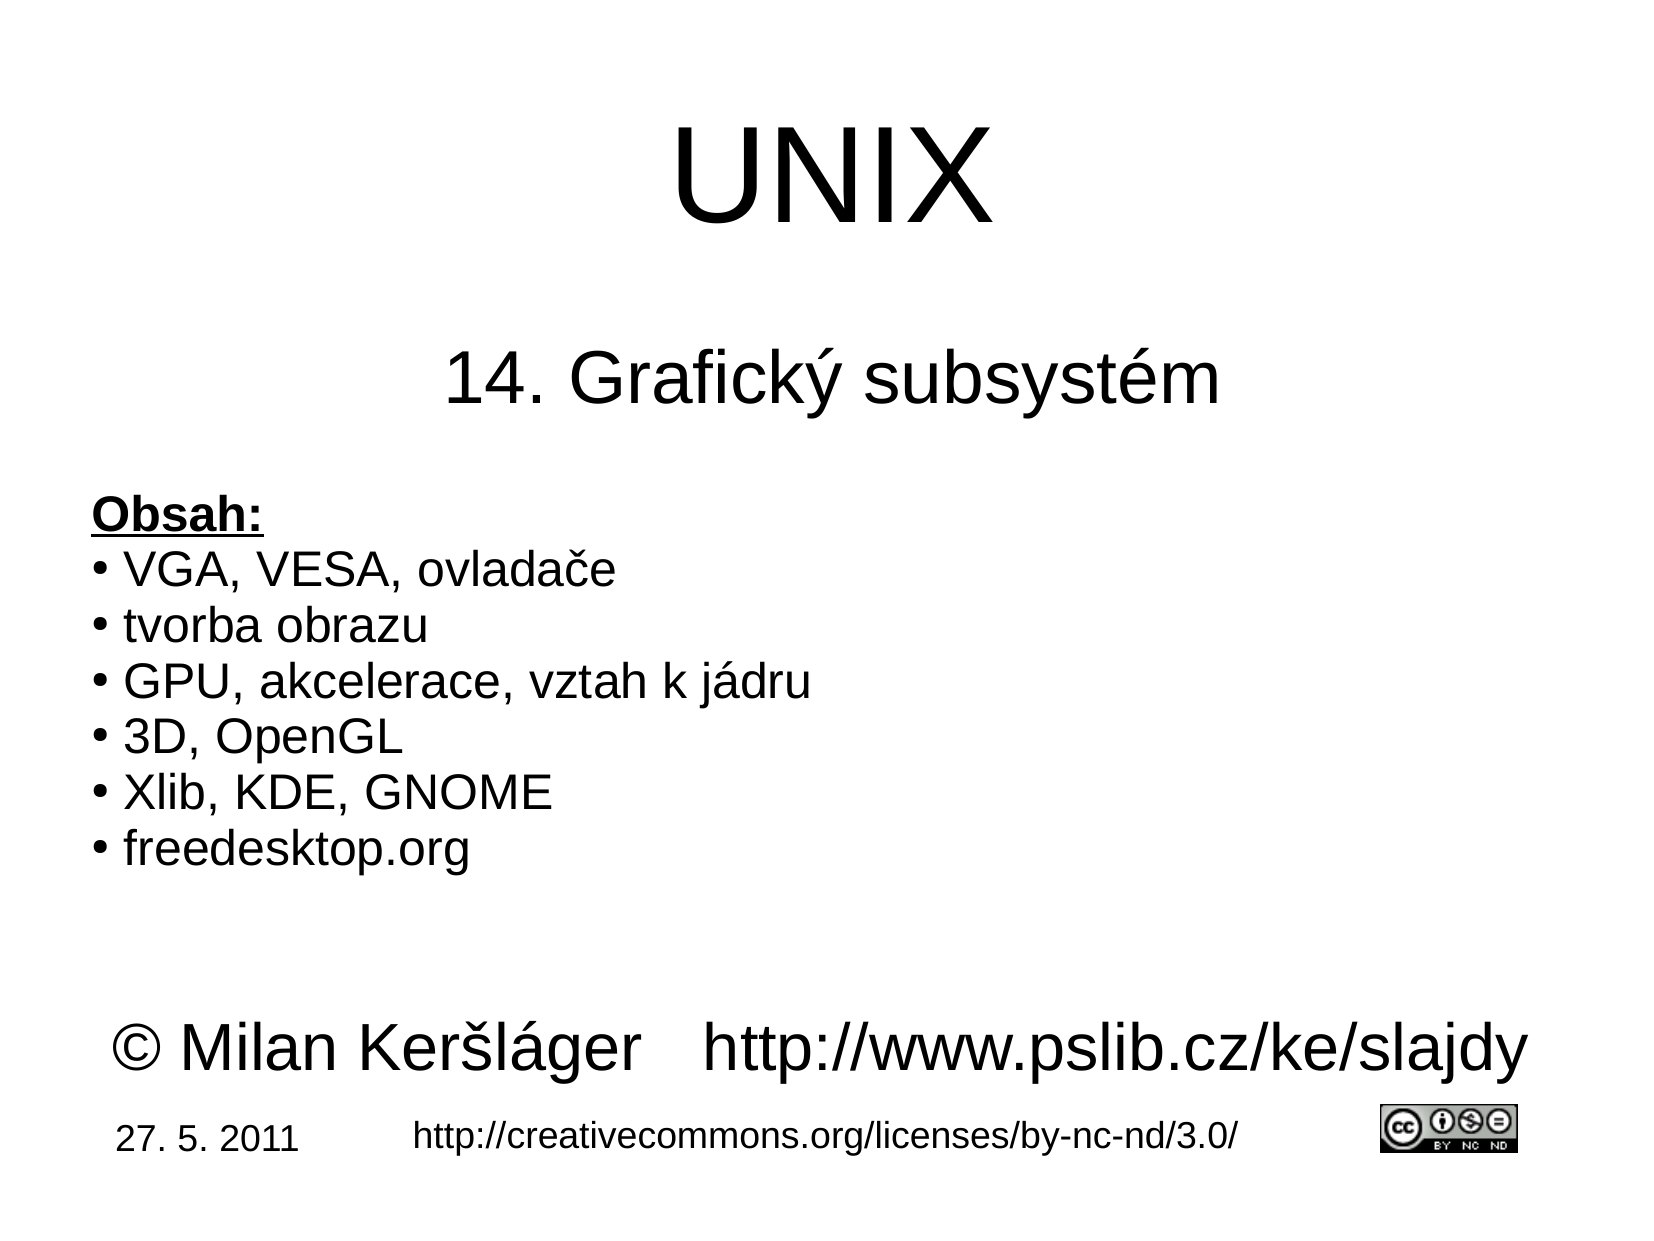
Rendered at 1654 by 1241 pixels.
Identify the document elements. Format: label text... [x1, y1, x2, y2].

title UNIX 14. Grafický subsystém [88, 56, 1577, 461]
list © Milan Keršláger http://www.pslib.cz/ke/slajdy [76, 1009, 1565, 1087]
picture [1380, 1104, 1518, 1153]
text_box 27.5.2011 [100, 1110, 337, 1168]
text_box Obsah: VGA, VESA, ovladače tvorba obrazu GPU, akcelerace, vztah k jádru 3D, OpenGL Xlib, KDE, GNOME freedesktop.org [76, 478, 1583, 885]
text_box http://creativecommons.org/licenses/by-nc-nd/3.0/ [339, 1107, 1313, 1165]
